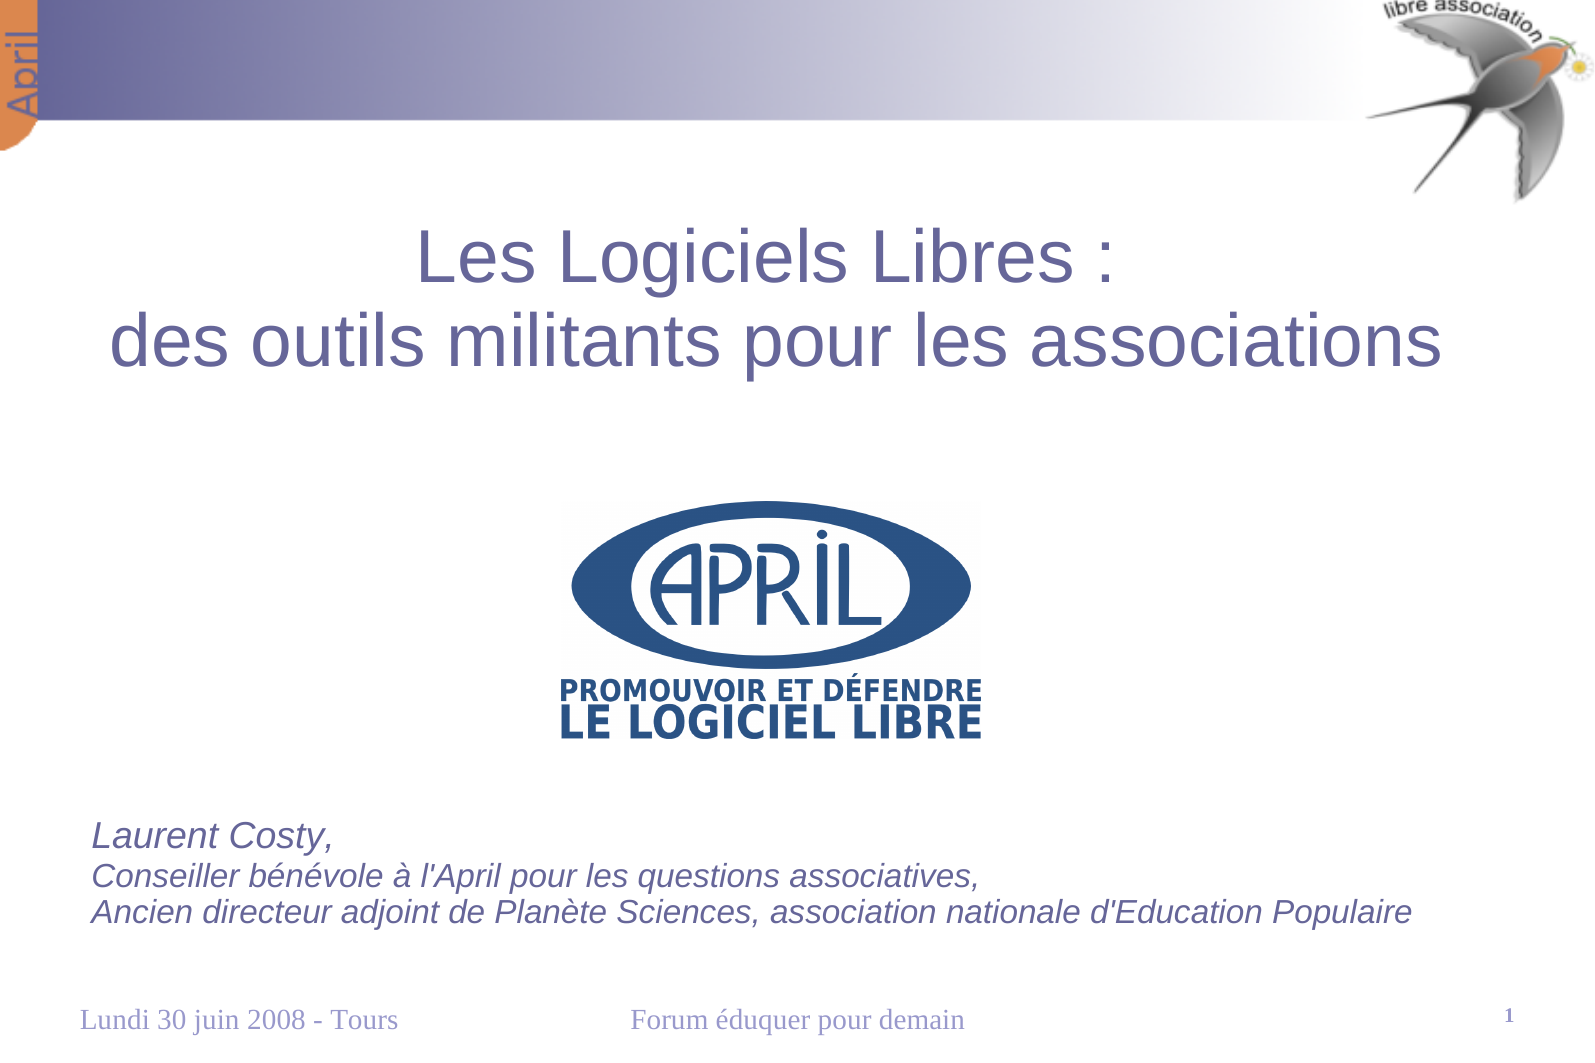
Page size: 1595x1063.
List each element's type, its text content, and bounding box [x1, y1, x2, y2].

picture [561, 501, 981, 739]
picture [0, 0, 1595, 1063]
text_box Les Logiciels Libres : des outils militants pour les associations Laurent Costy, Conseiller bénévole à l'April pour les questions associatives, Ancien directeur adjoint de Planète Sciences, association nationale d'Education Populaire [59, 206, 1477, 1063]
